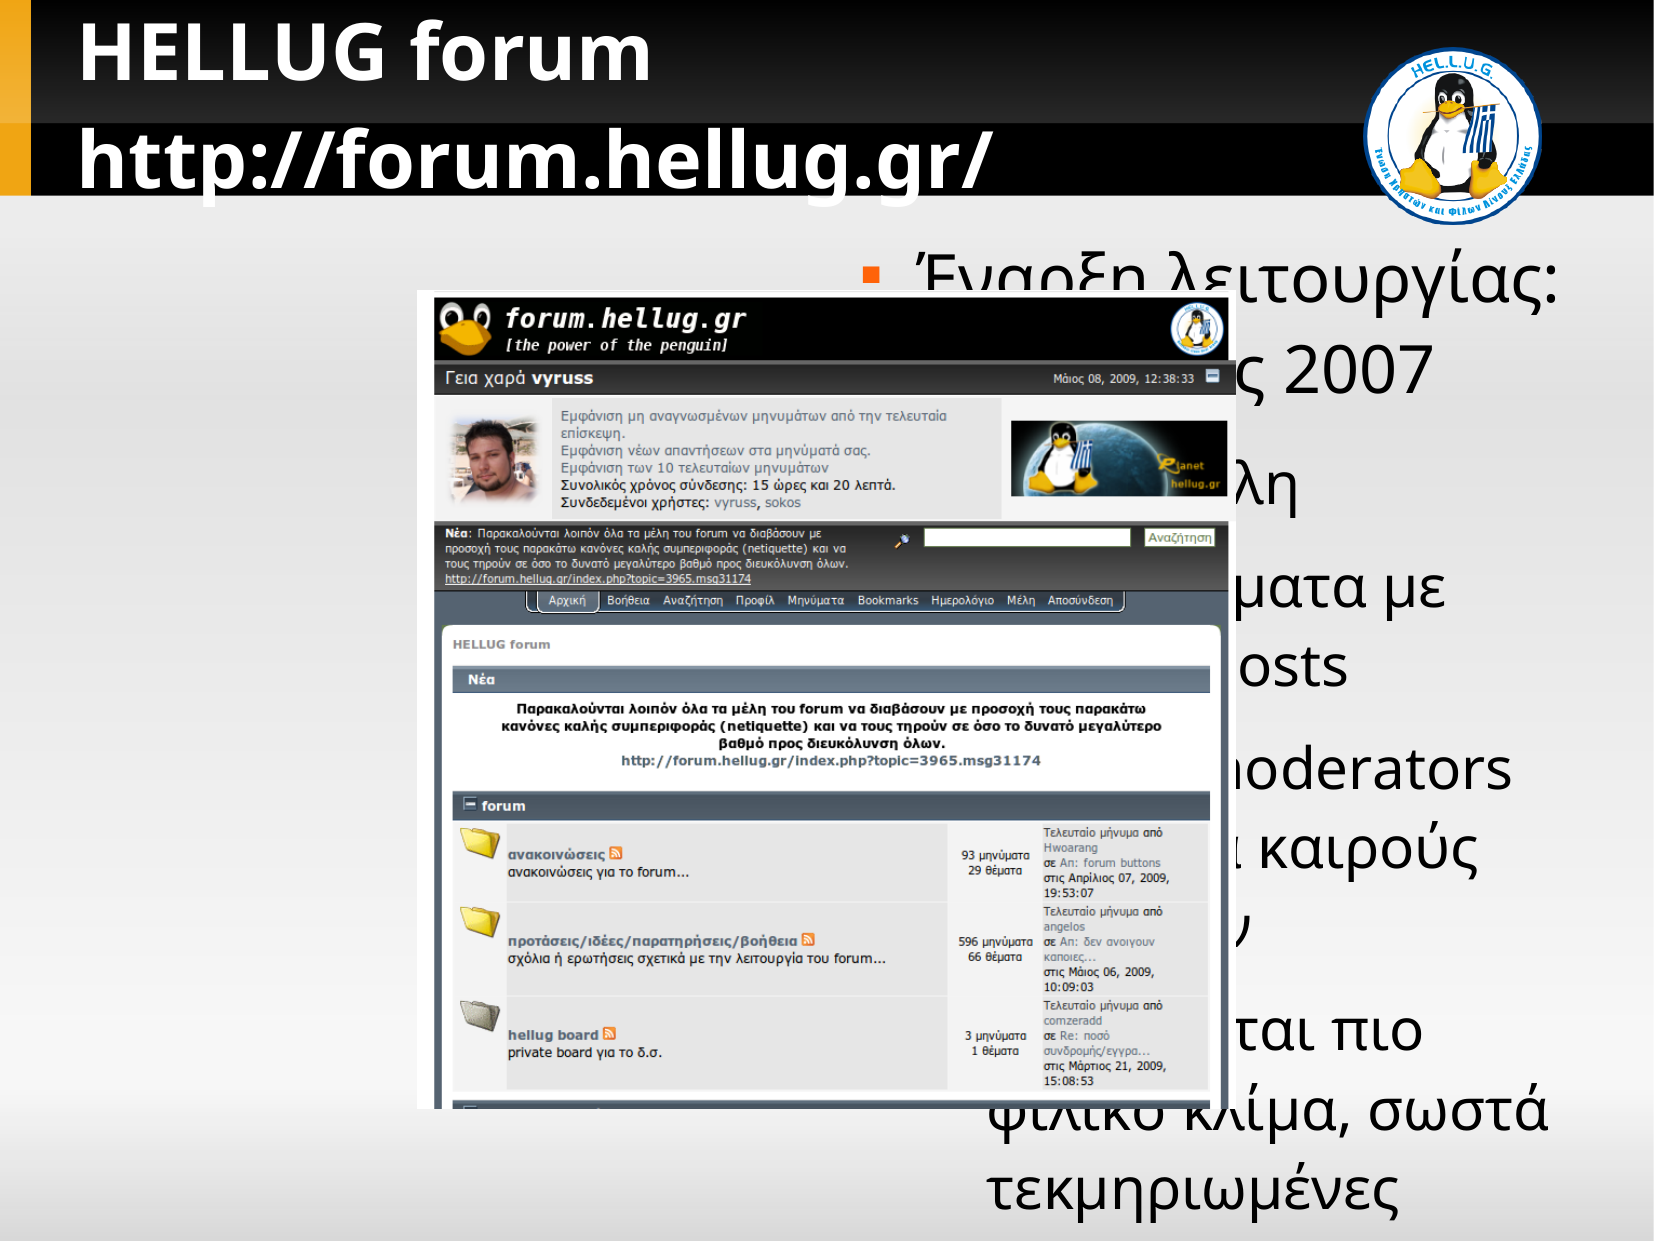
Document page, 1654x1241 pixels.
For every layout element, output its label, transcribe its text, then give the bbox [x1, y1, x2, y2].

list Έναρξη λειτουργίας: Οκτώβριος 2007 2000+ μέλη 3500+ θέματα με 31000+ posts Ομάδα moderators που κατά καιρούς αλλάζουν Όσο γίνεται πιο φιλικό κλίμα, σωστά τεκμηριωμένες απαντήσεις [845, 231, 1572, 1165]
picture [0, 0, 1654, 1241]
title HELLUG forum http://forum.hellug.gr/ [76, 0, 1565, 208]
